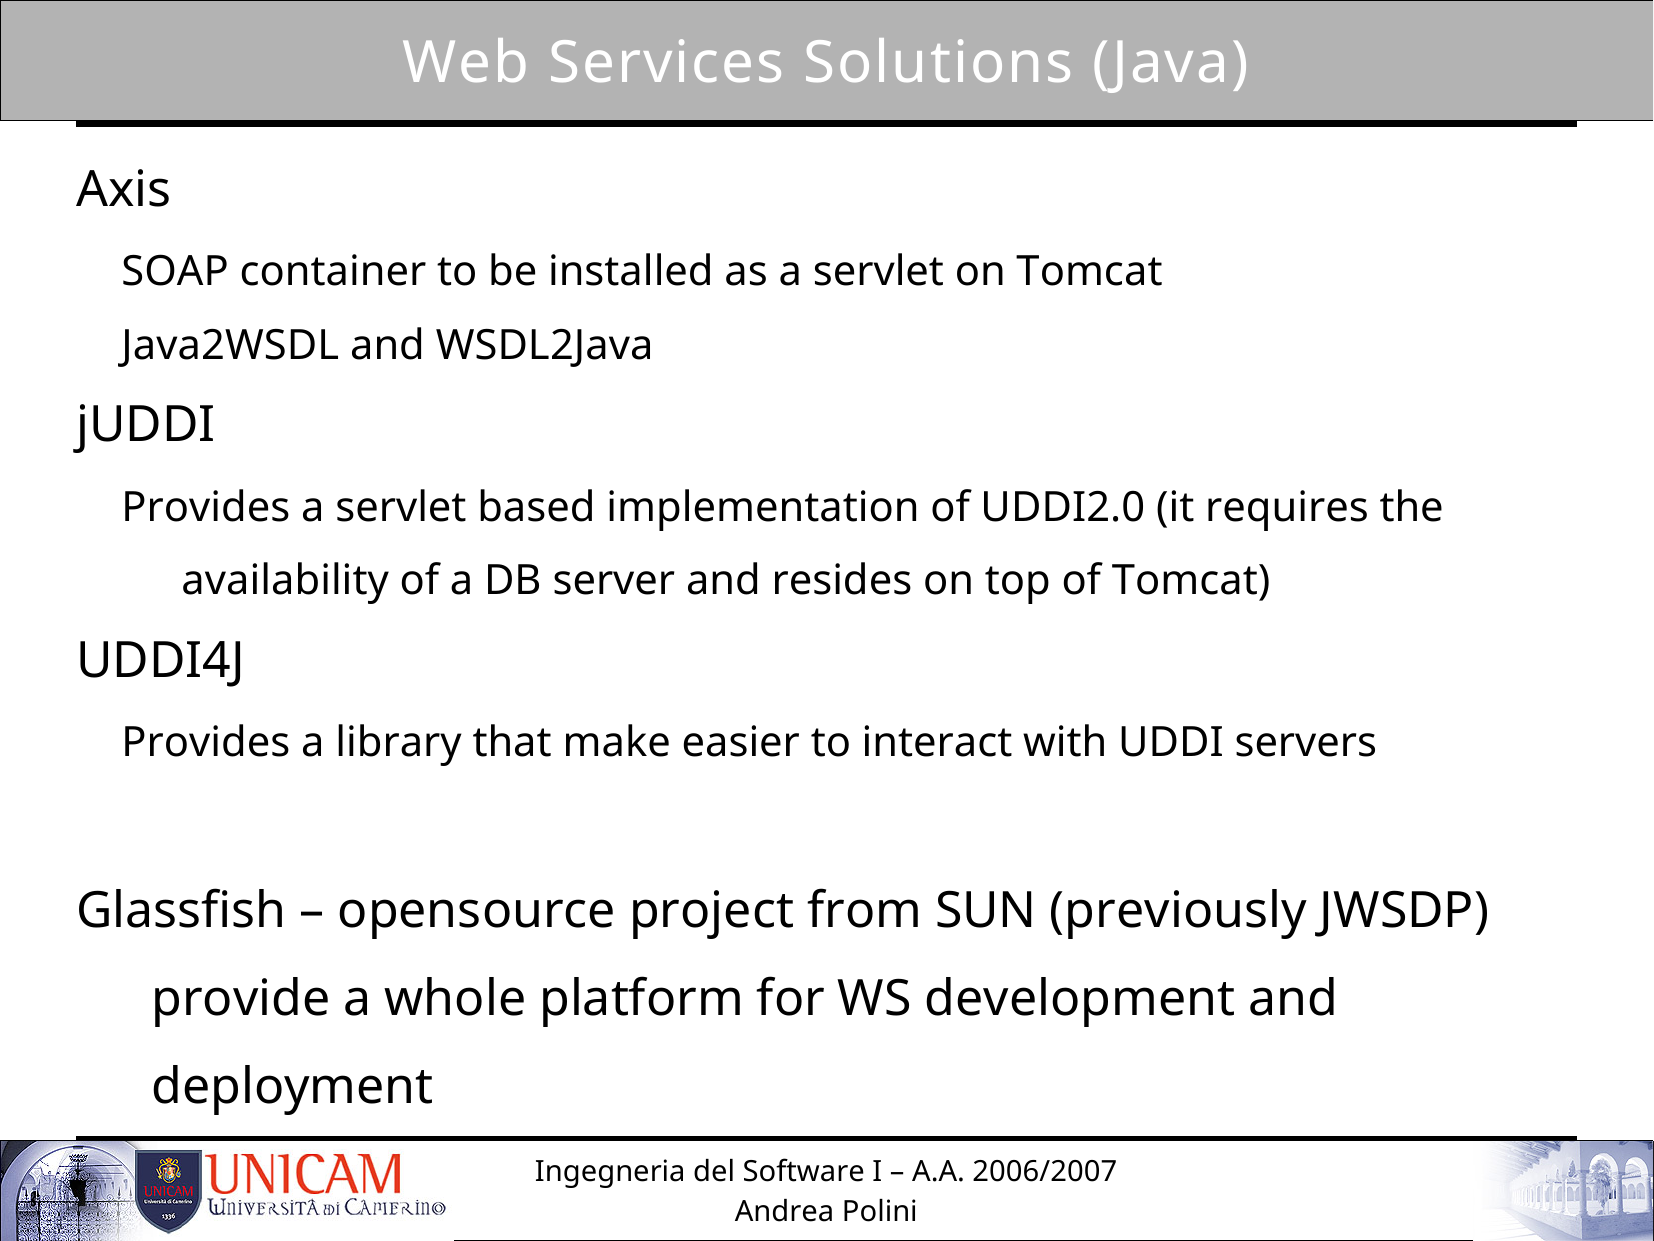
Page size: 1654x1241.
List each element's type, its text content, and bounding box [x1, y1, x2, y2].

list Axis SOAP container to be installed as a servlet on Tomcat Java2WSDL and WSDL2Java jUDDI Provides a servlet based implementation of UDDI2.0 (it requires the availability of a DB server and resides on top of Tomcat) UDDI4J Provides a library that make easier to interact with UDDI servers Glassfish – opensource project from SUN (previously JWSDP) provide a whole platform for WS development and deployment [76, 152, 1577, 970]
title Web Services Solutions (Java) [0, 0, 1653, 121]
picture [1473, 1141, 1654, 1241]
picture [0, 1141, 454, 1241]
